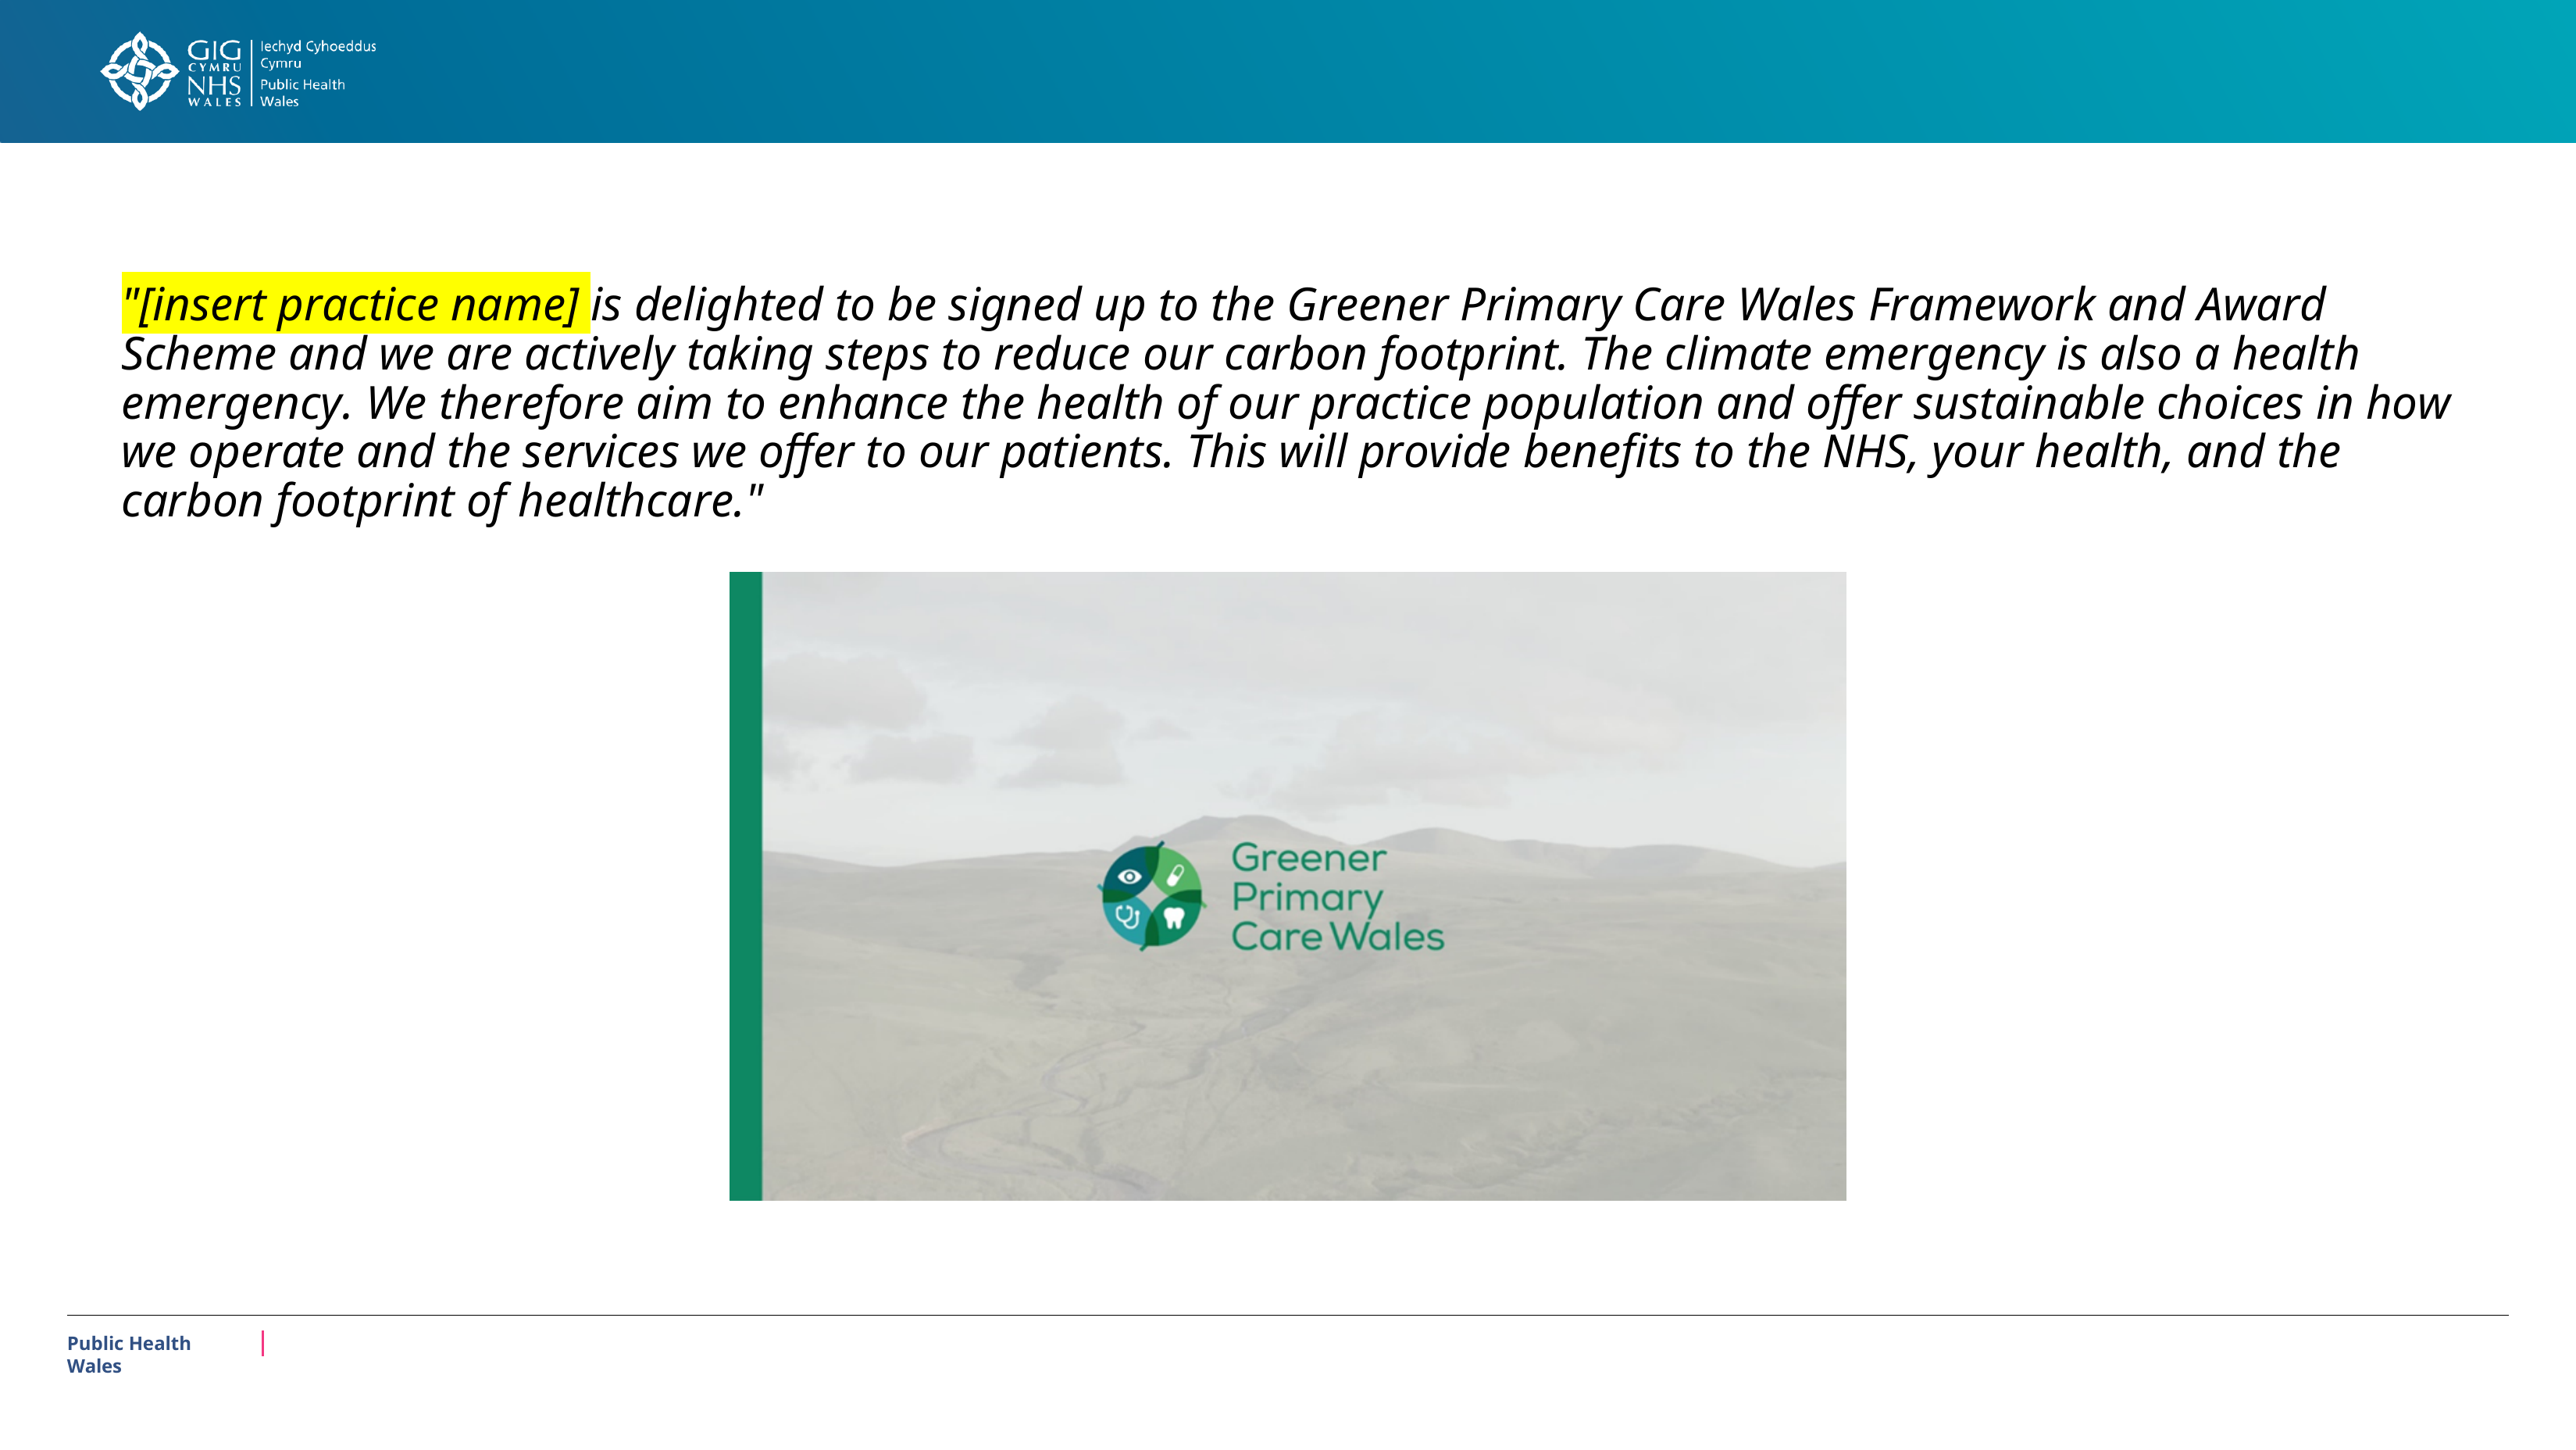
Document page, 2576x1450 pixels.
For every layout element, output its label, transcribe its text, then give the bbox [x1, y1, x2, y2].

text_box Public Health Wales [65, 1331, 248, 1356]
text_box "[insert practice name] is delighted to be signed up to the Greener Primary Care Wales Framework and Award Scheme and we are actively taking steps to reduce our carbon footprint. The climate emergency is also a health emergency. We therefore aim to enhance the health of our practice population and offer sustainable choices in how we operate and the services we offer to our patients. This will provide benefits to the NHS, your health, and the carbon footprint of healthcare." [109, 275, 2467, 834]
picture [730, 572, 1846, 1201]
